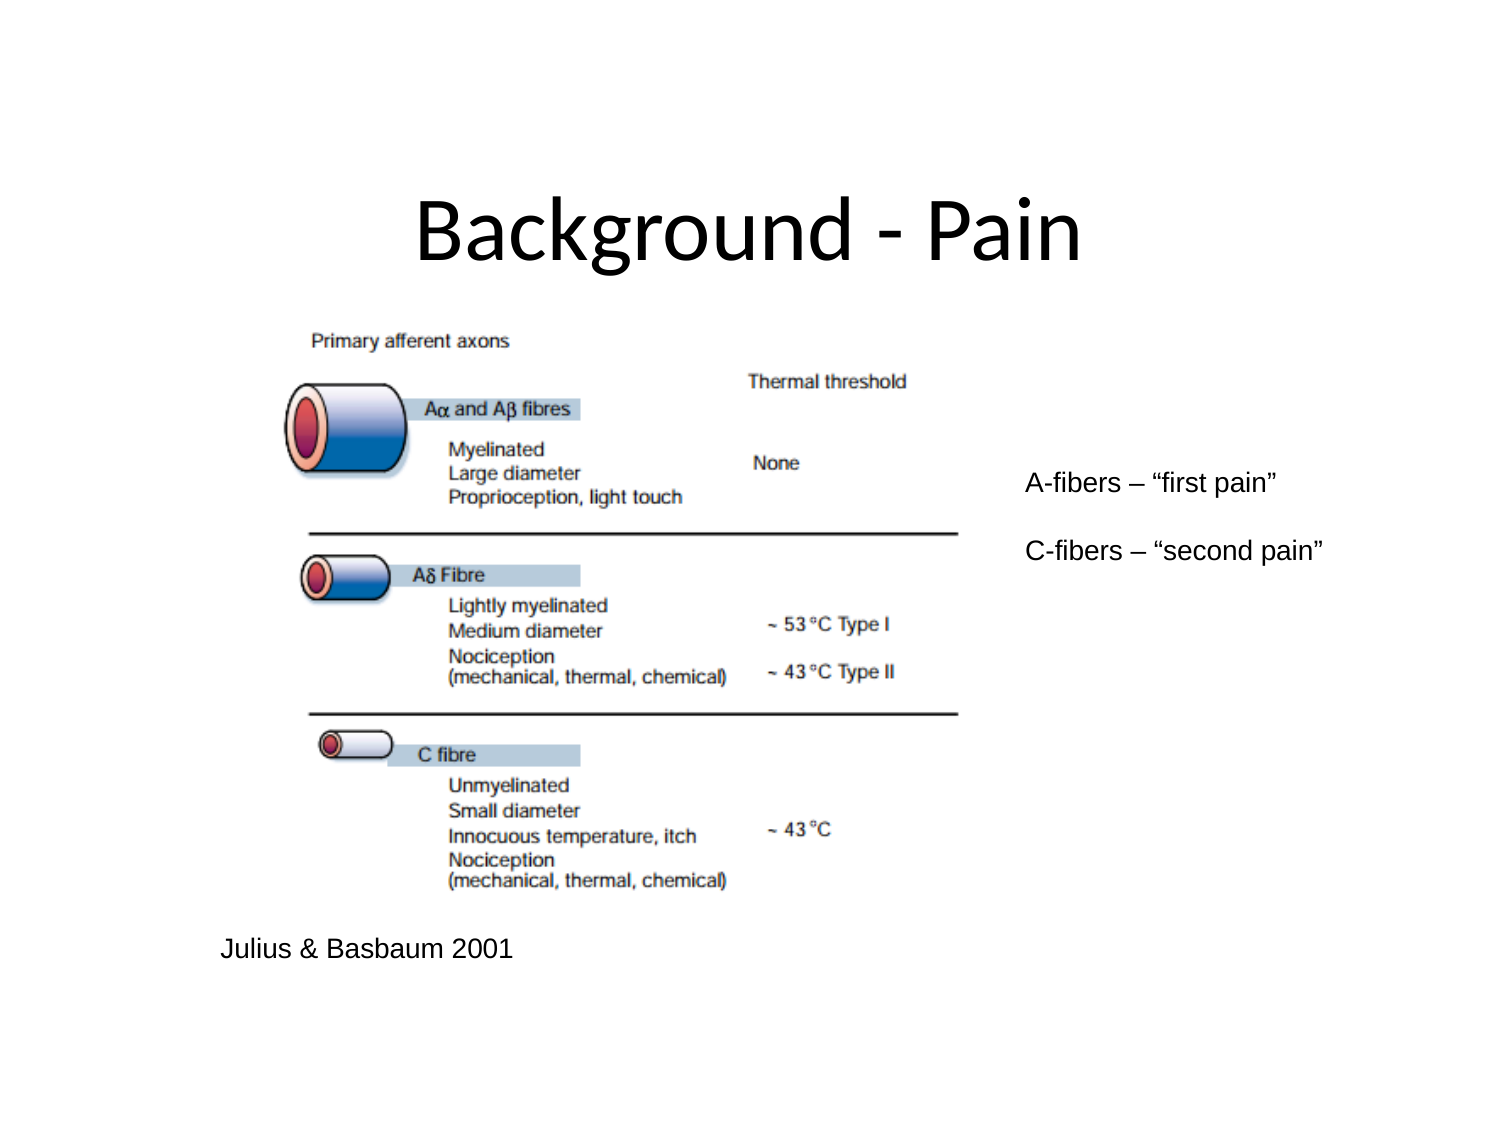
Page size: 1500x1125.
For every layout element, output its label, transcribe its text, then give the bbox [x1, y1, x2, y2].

text_box Julius & Basbaum 2001 [205, 922, 534, 972]
title Background - Pain [103, 141, 1397, 306]
picture [264, 315, 996, 923]
text_box A-fibers – “first pain” C-fibers – “second pain” [1010, 457, 1344, 575]
